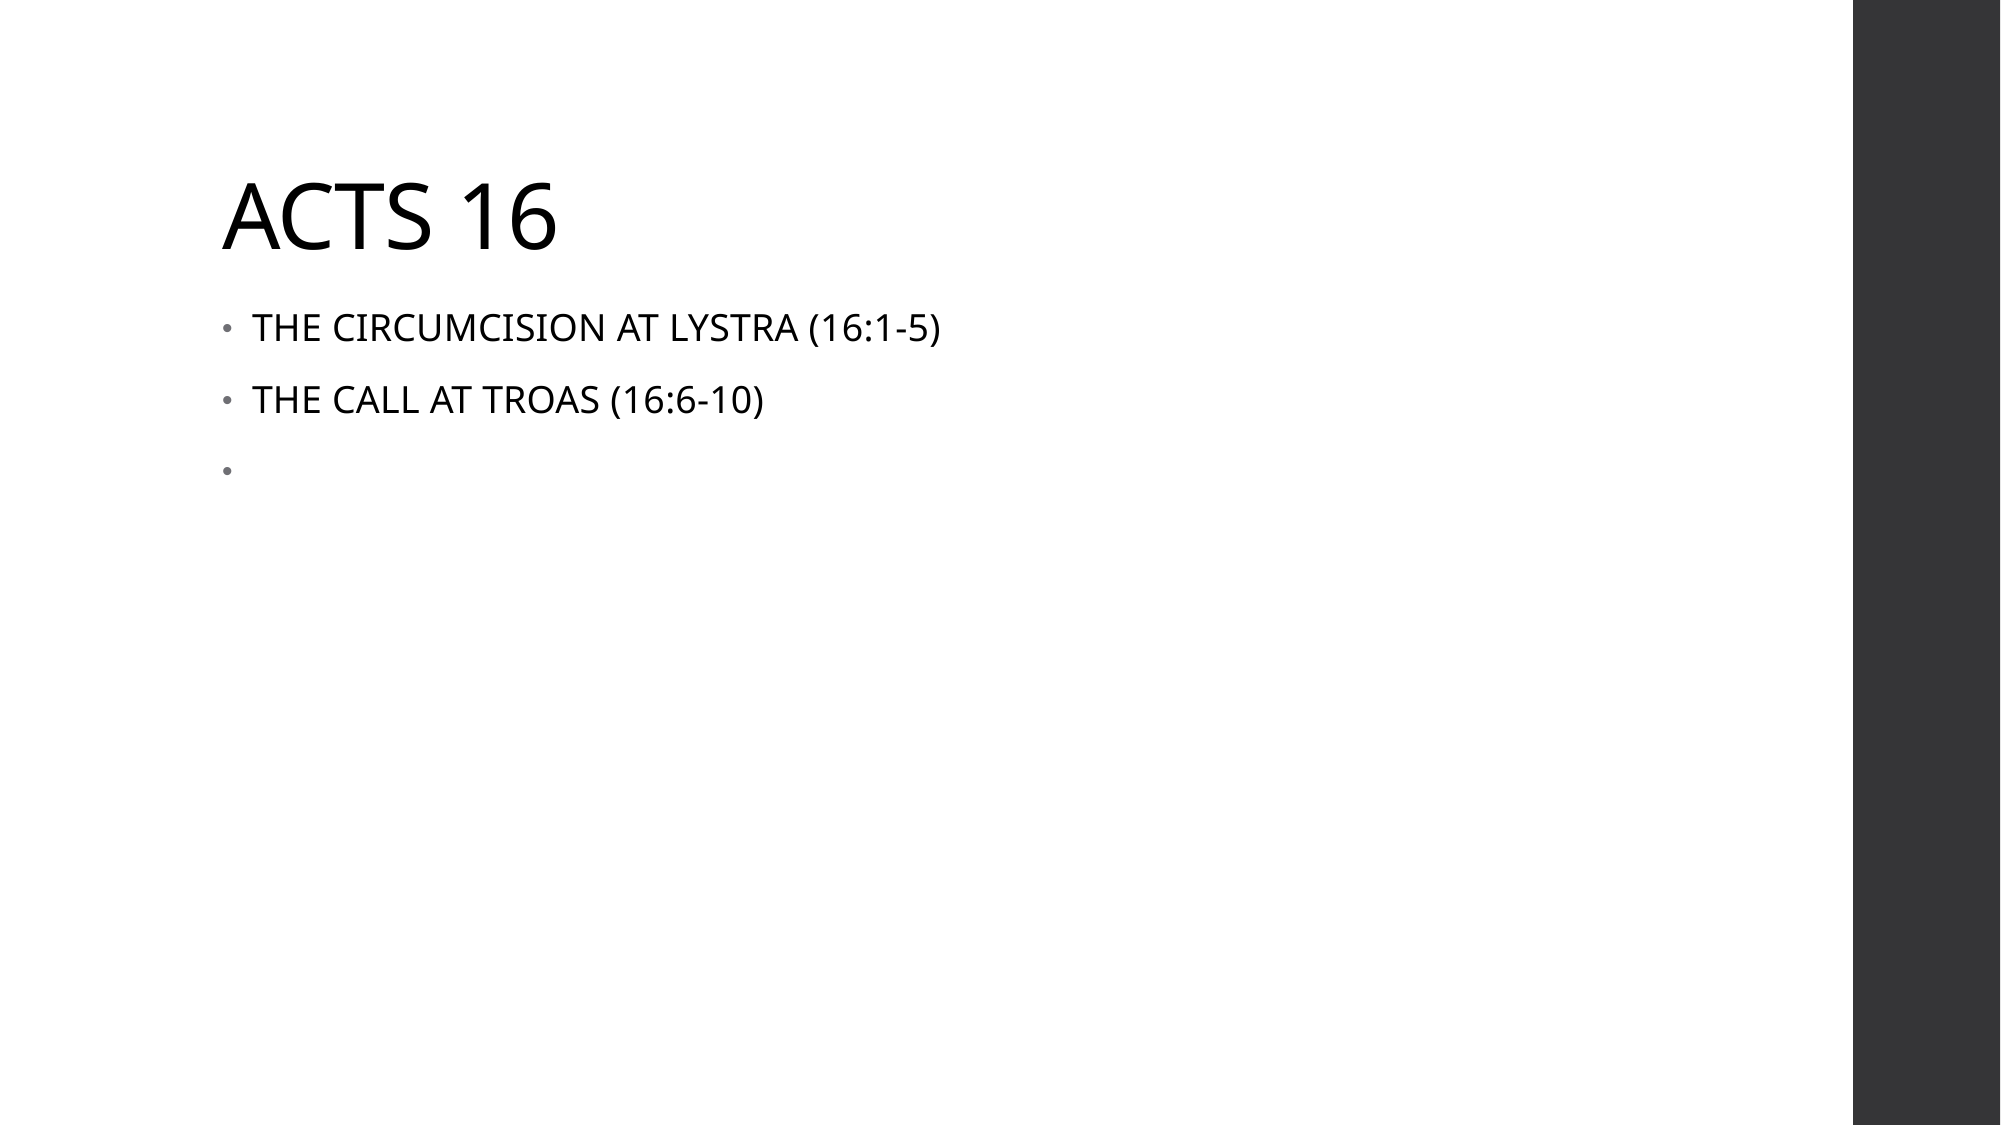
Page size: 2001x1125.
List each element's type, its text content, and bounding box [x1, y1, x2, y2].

list THE CIRCUMCISION AT LYSTRA (16:1-5) THE CALL AT TROAS (16:6-10) [206, 299, 1617, 1014]
title ACTS 16 [206, 60, 1797, 278]
